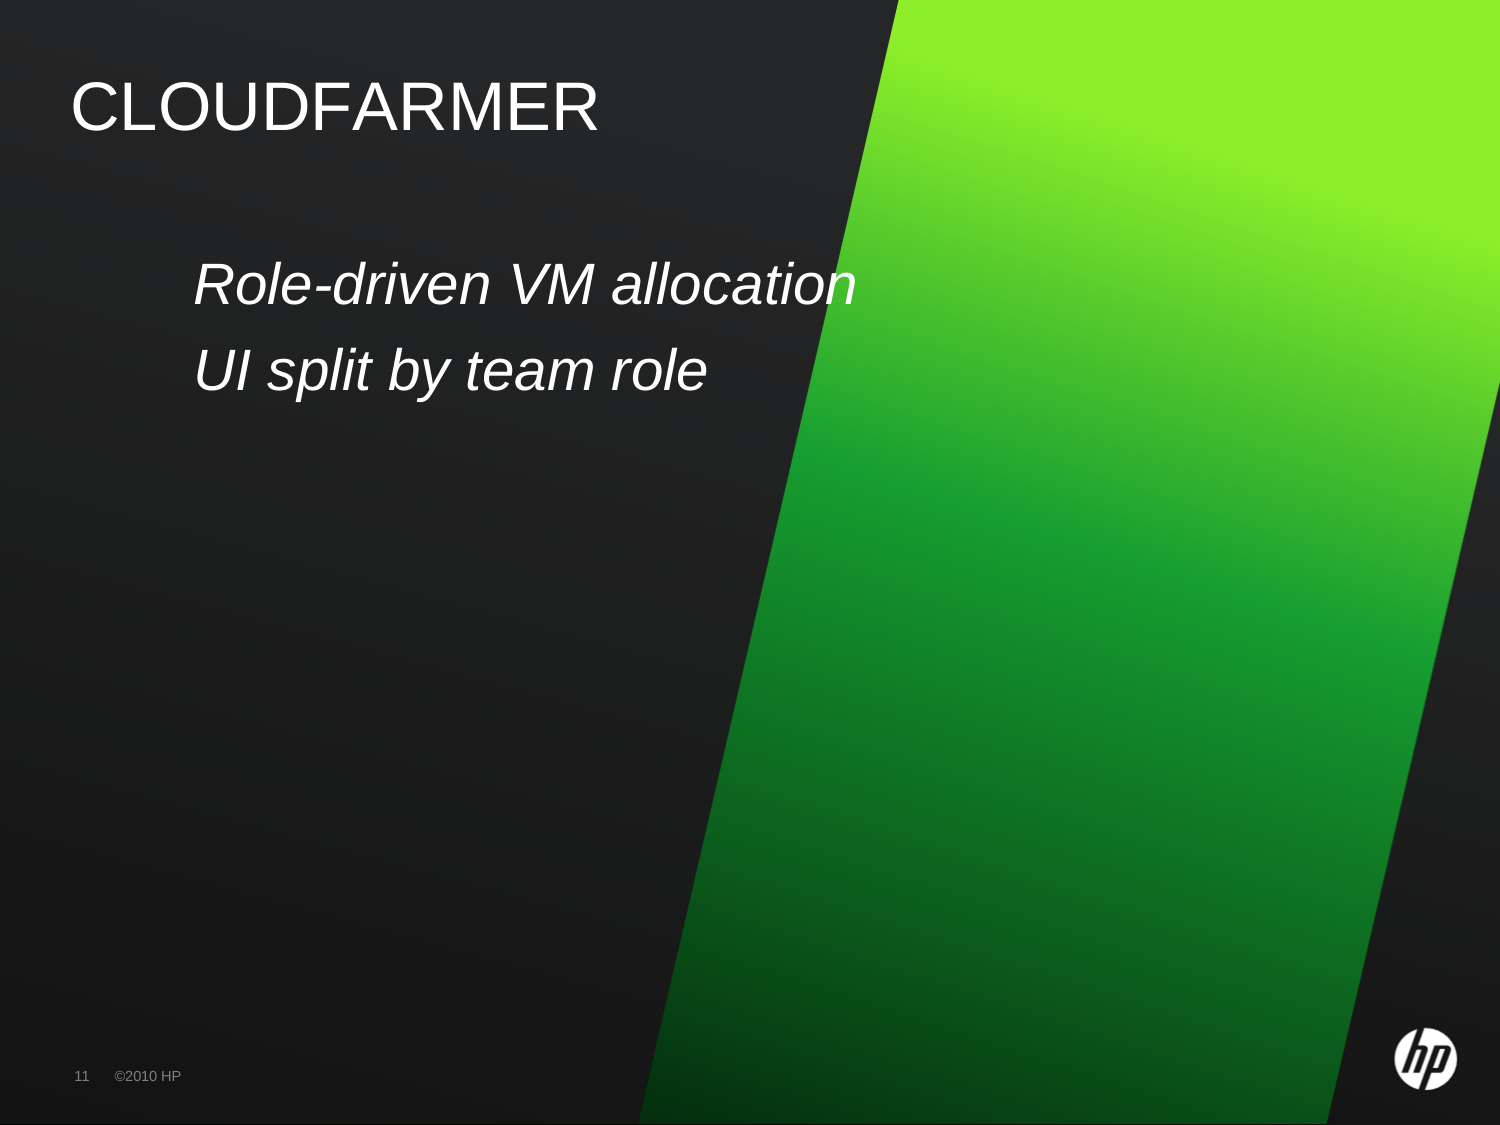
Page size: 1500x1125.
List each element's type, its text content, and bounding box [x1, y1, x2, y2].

text_box Role-driven VM allocation UI split by team role [178, 244, 874, 497]
picture [0, 0, 1500, 1125]
text_box CLOUDFARMER [55, 68, 743, 257]
